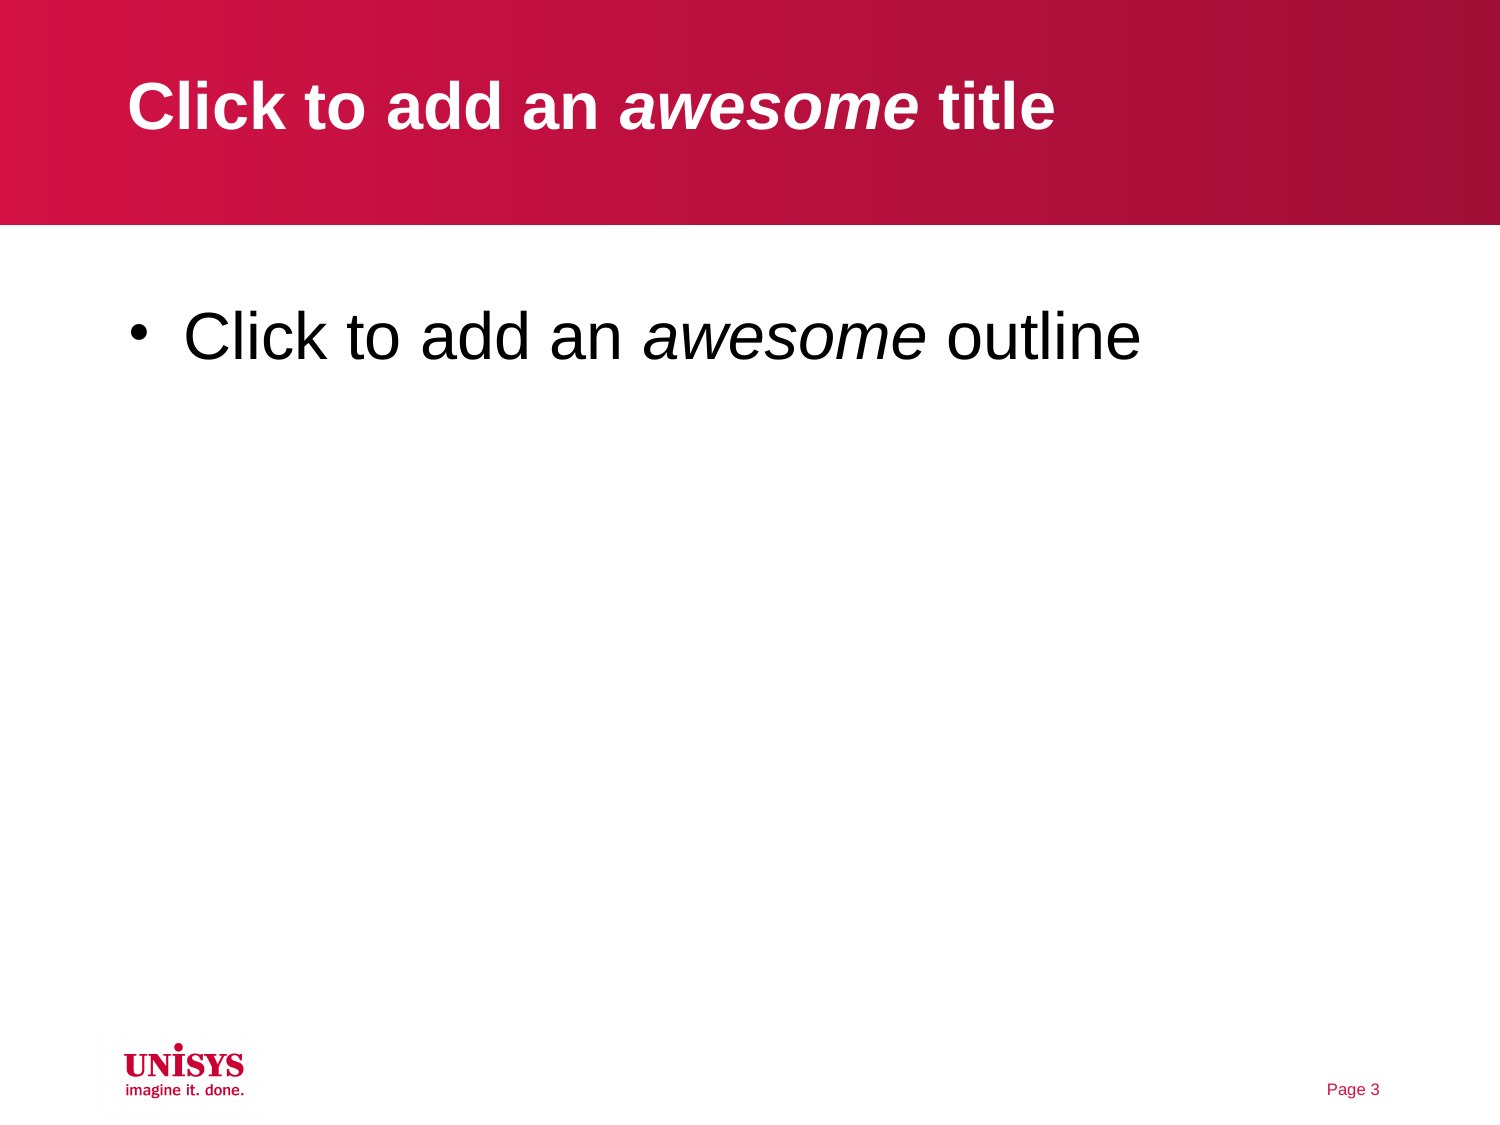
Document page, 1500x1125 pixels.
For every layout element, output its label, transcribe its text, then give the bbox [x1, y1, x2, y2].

title Click to add an awesome title [112, 21, 1387, 195]
list Click to add an awesome outline [112, 284, 1387, 1028]
picture [101, 1031, 265, 1118]
